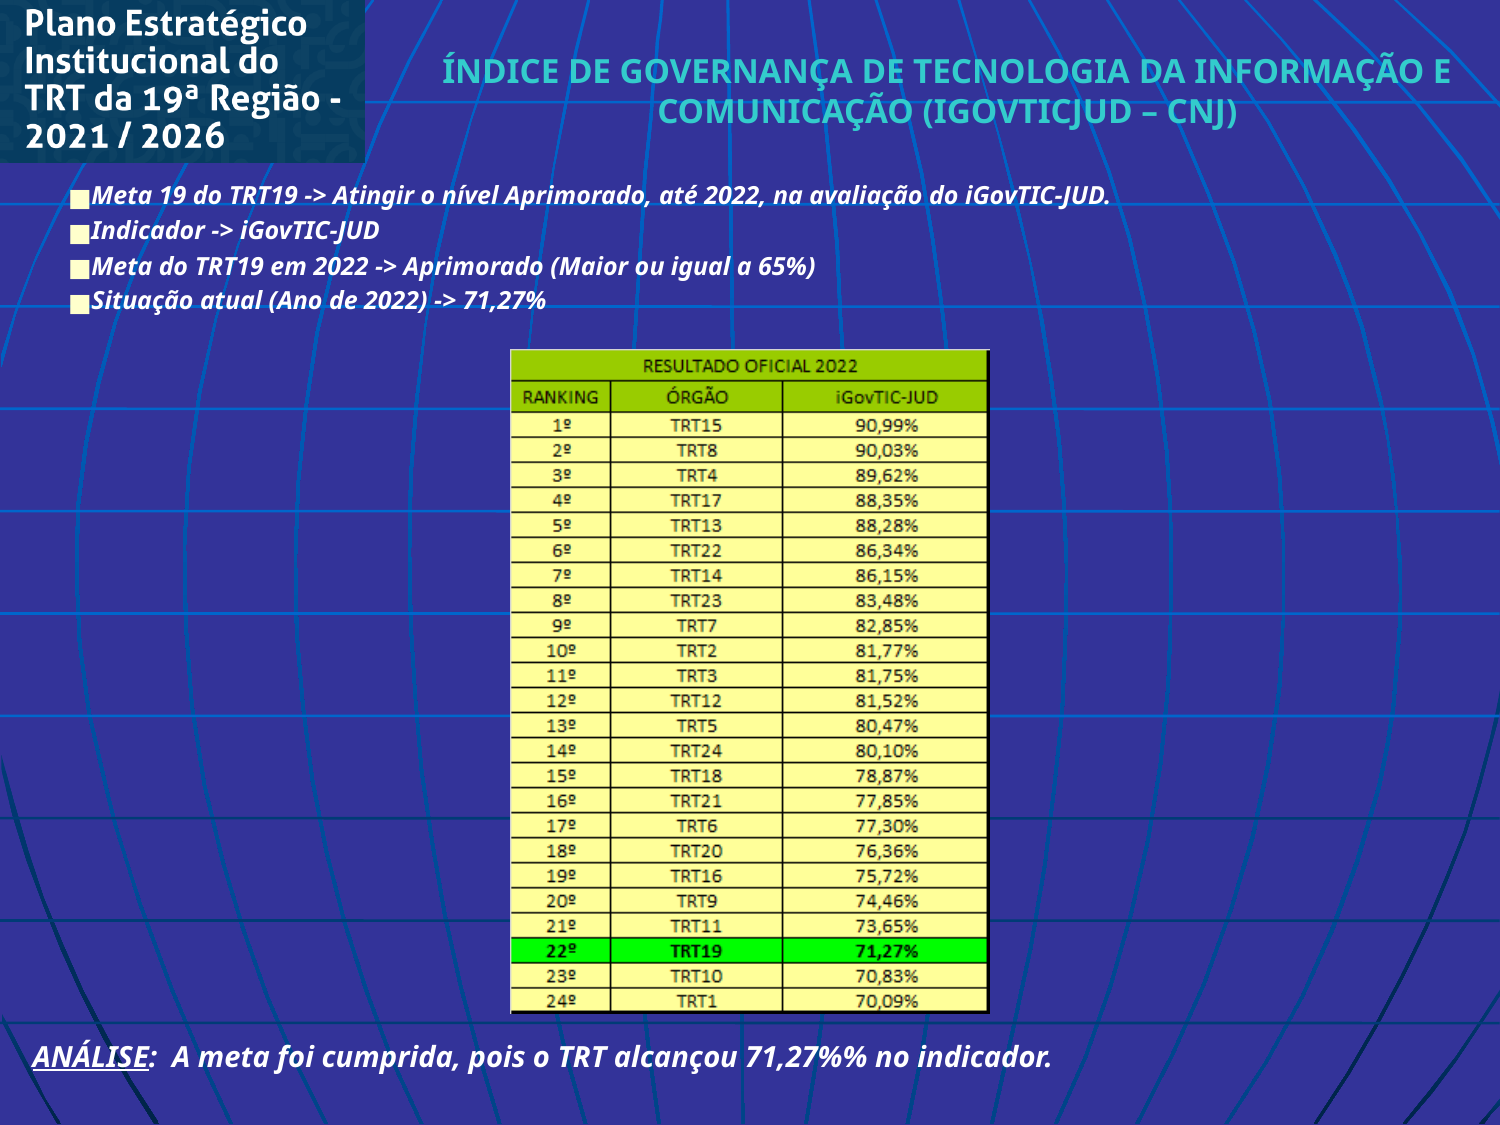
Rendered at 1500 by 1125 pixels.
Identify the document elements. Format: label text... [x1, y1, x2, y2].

text_box ÍNDICE DE GOVERNANÇA DE TECNOLOGIA DA INFORMAÇÃO E COMUNICAÇÃO (IGOVTICJUD – CNJ) [395, 42, 1500, 138]
picture [0, 0, 365, 163]
text_box ANÁLISE: A meta foi cumprida, pois o TRT alcançou 71,27%% no indicador. [17, 1030, 1424, 1125]
text_box Meta 19 do TRT19 -> Atingir o nível Aprimorado, até 2022, na avaliação do iGovTIC-JUD. Indicador -> iGovTIC-JUD Meta do TRT19 em 2022 -> Aprimorado (Maior ou igual a 65%) Situação atual (Ano de 2022) -> 71,27% [53, 172, 1459, 374]
picture [510, 349, 990, 1014]
